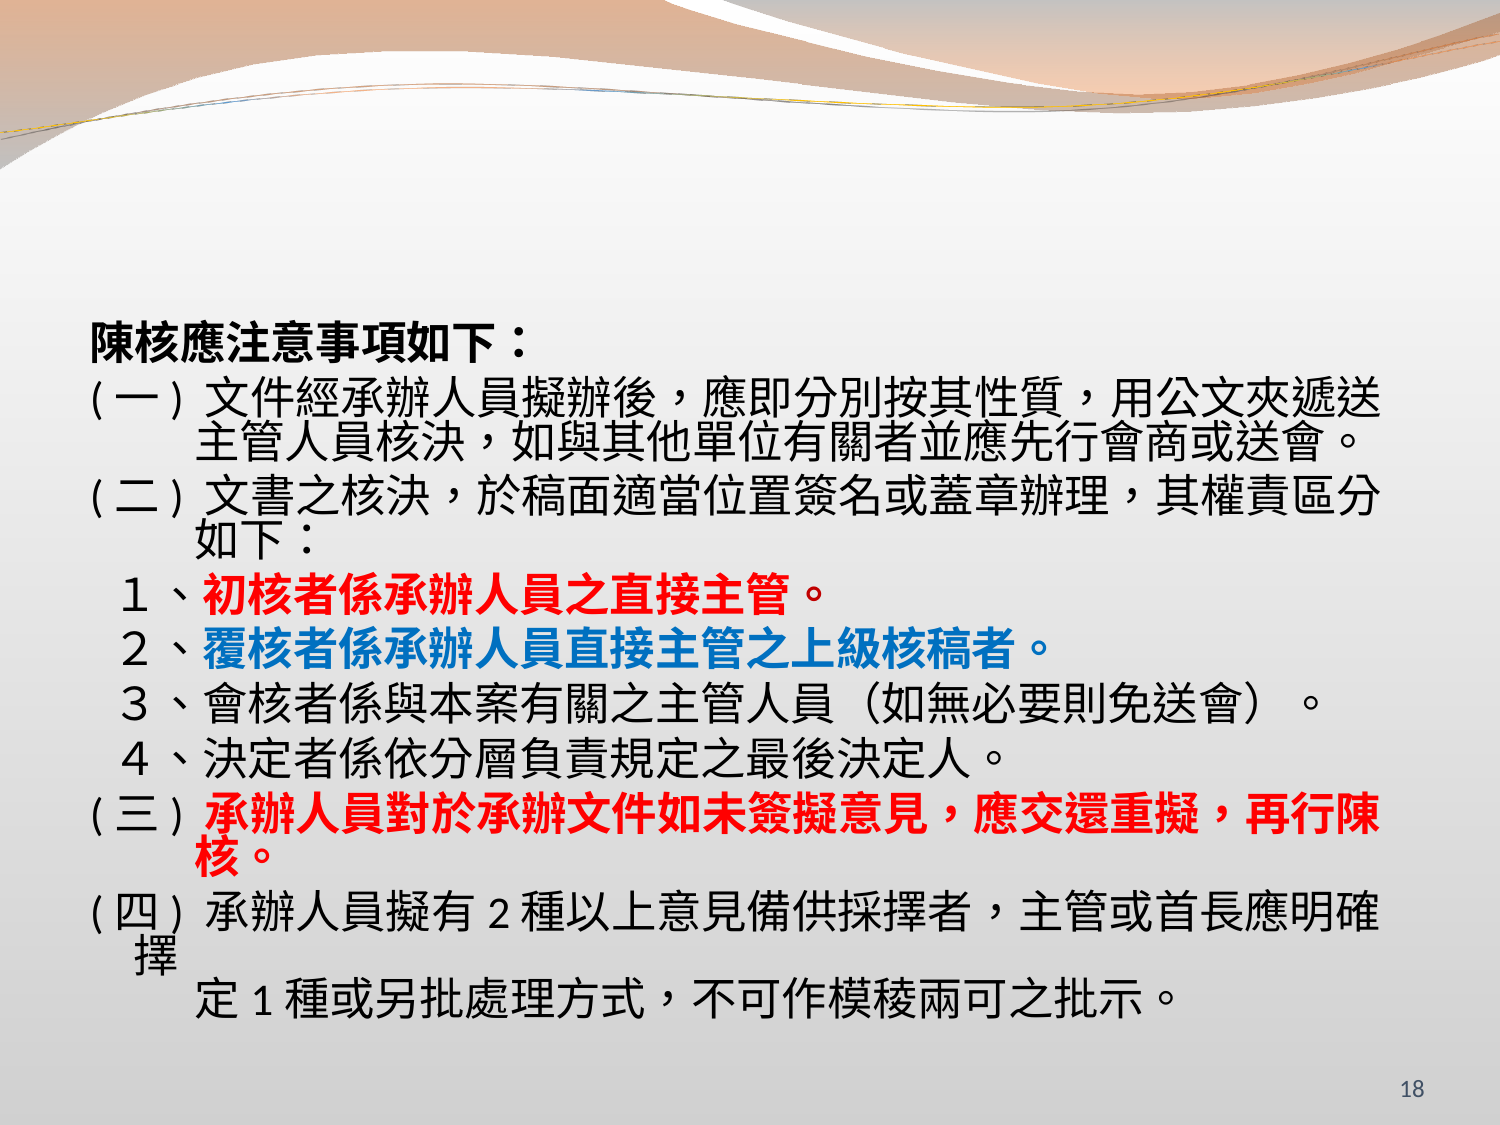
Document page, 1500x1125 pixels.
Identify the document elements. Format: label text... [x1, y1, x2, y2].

picture [0, 33, 1500, 140]
text_box <編號> [1299, 1042, 1426, 1103]
list 陳核應注意事項如下： (一) 文件經承辦人員擬辦後，應即分別按其性質，用公文夾遞送 主管人員核決，如與其他單位有關者並應先行會商或送會。 (二) 文書之核決，於稿面適當位置簽名或蓋章辦理，其權責區分 如下： １、初核者係承辦人員之直接主管。 ２、覆核者係承辦人員直接主管之上級核稿者。 ３、會核者係與本案有關之主管人員（如無必要則免送會）。 ４、決定者係依分層負責規定之最後決定人。 (三) 承辦人員對於承辦文件如未簽擬意見，應交還重擬，再行陳 核。 (四) 承辦人員擬有2種以上意見備供採擇者，主管或首長應明確擇 定1種或另批處理方式，不可作模稜兩可之批示。 [75, 317, 1426, 1038]
